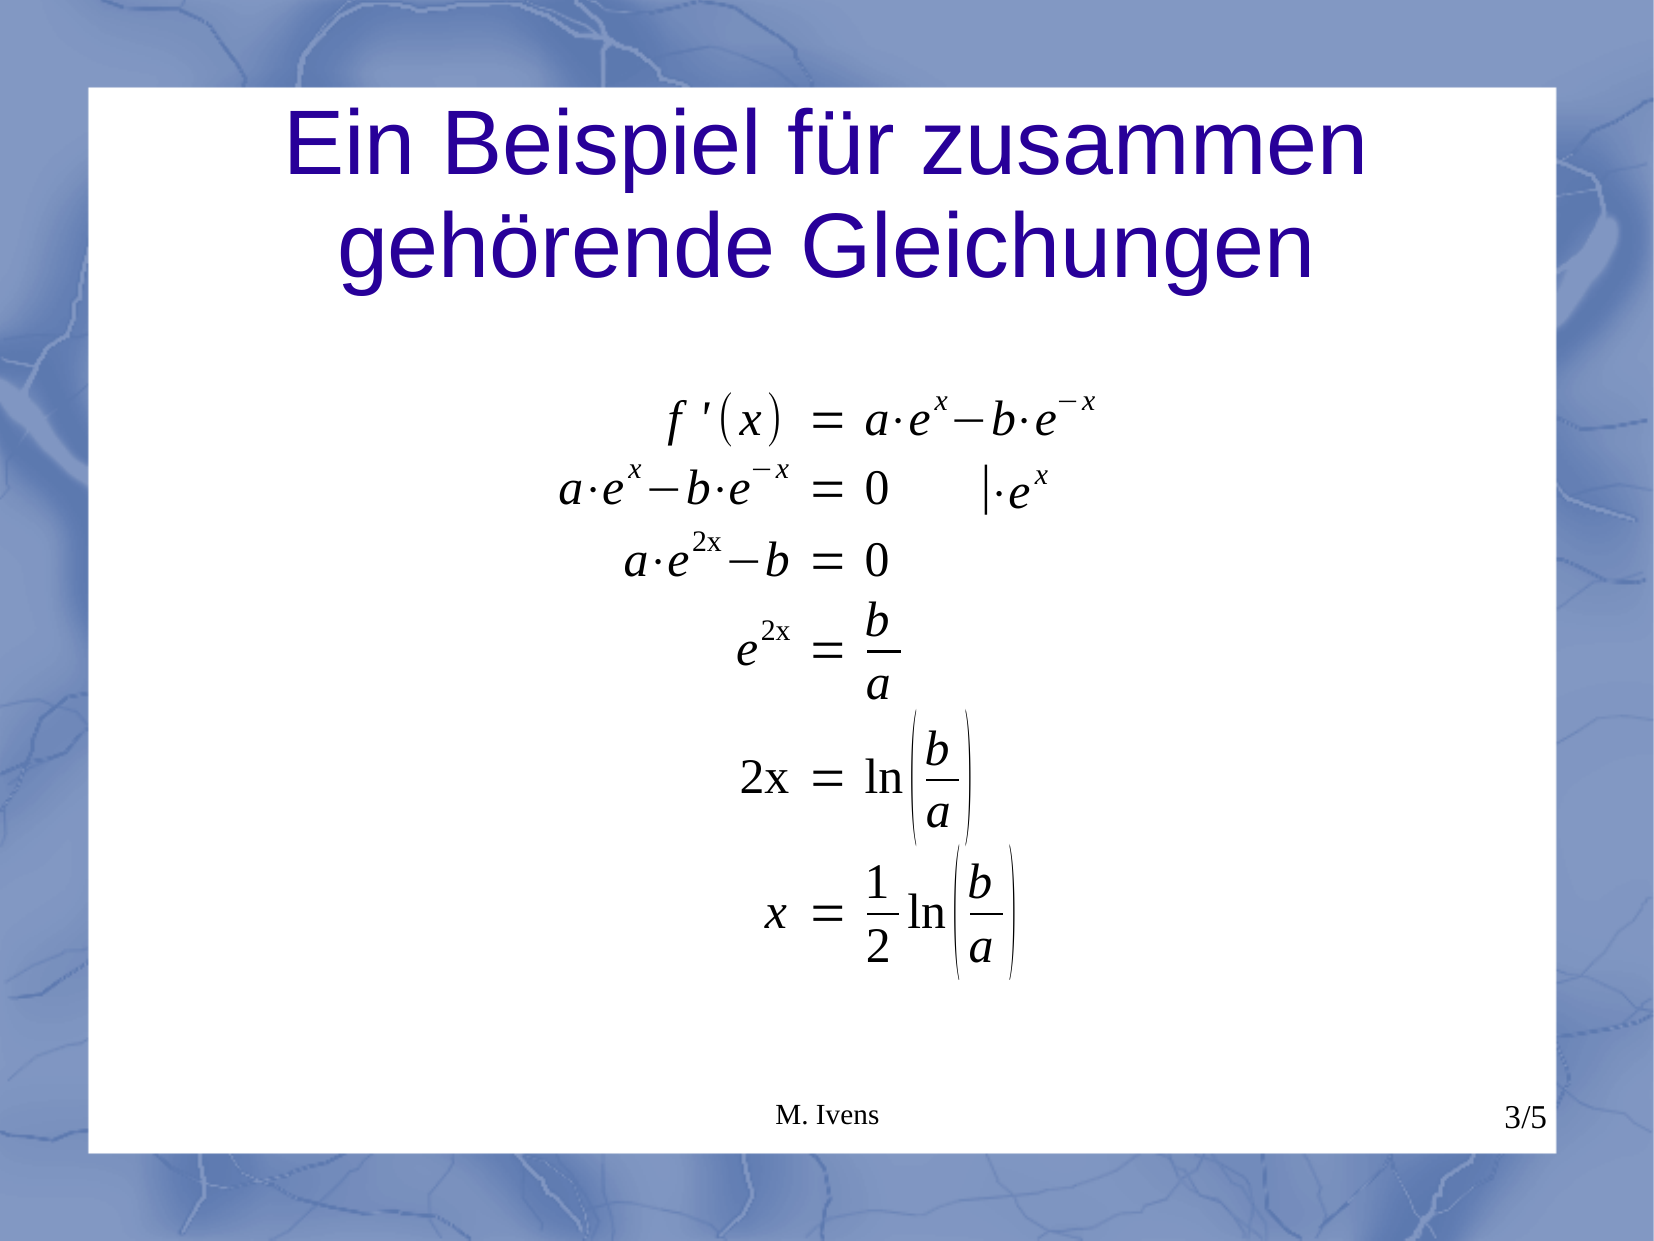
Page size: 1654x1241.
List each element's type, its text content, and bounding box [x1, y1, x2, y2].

picture [0, 0, 1654, 1241]
title Ein Beispiel für zusammen gehörende Gleichungen [118, 90, 1536, 298]
chart [550, 379, 1103, 980]
